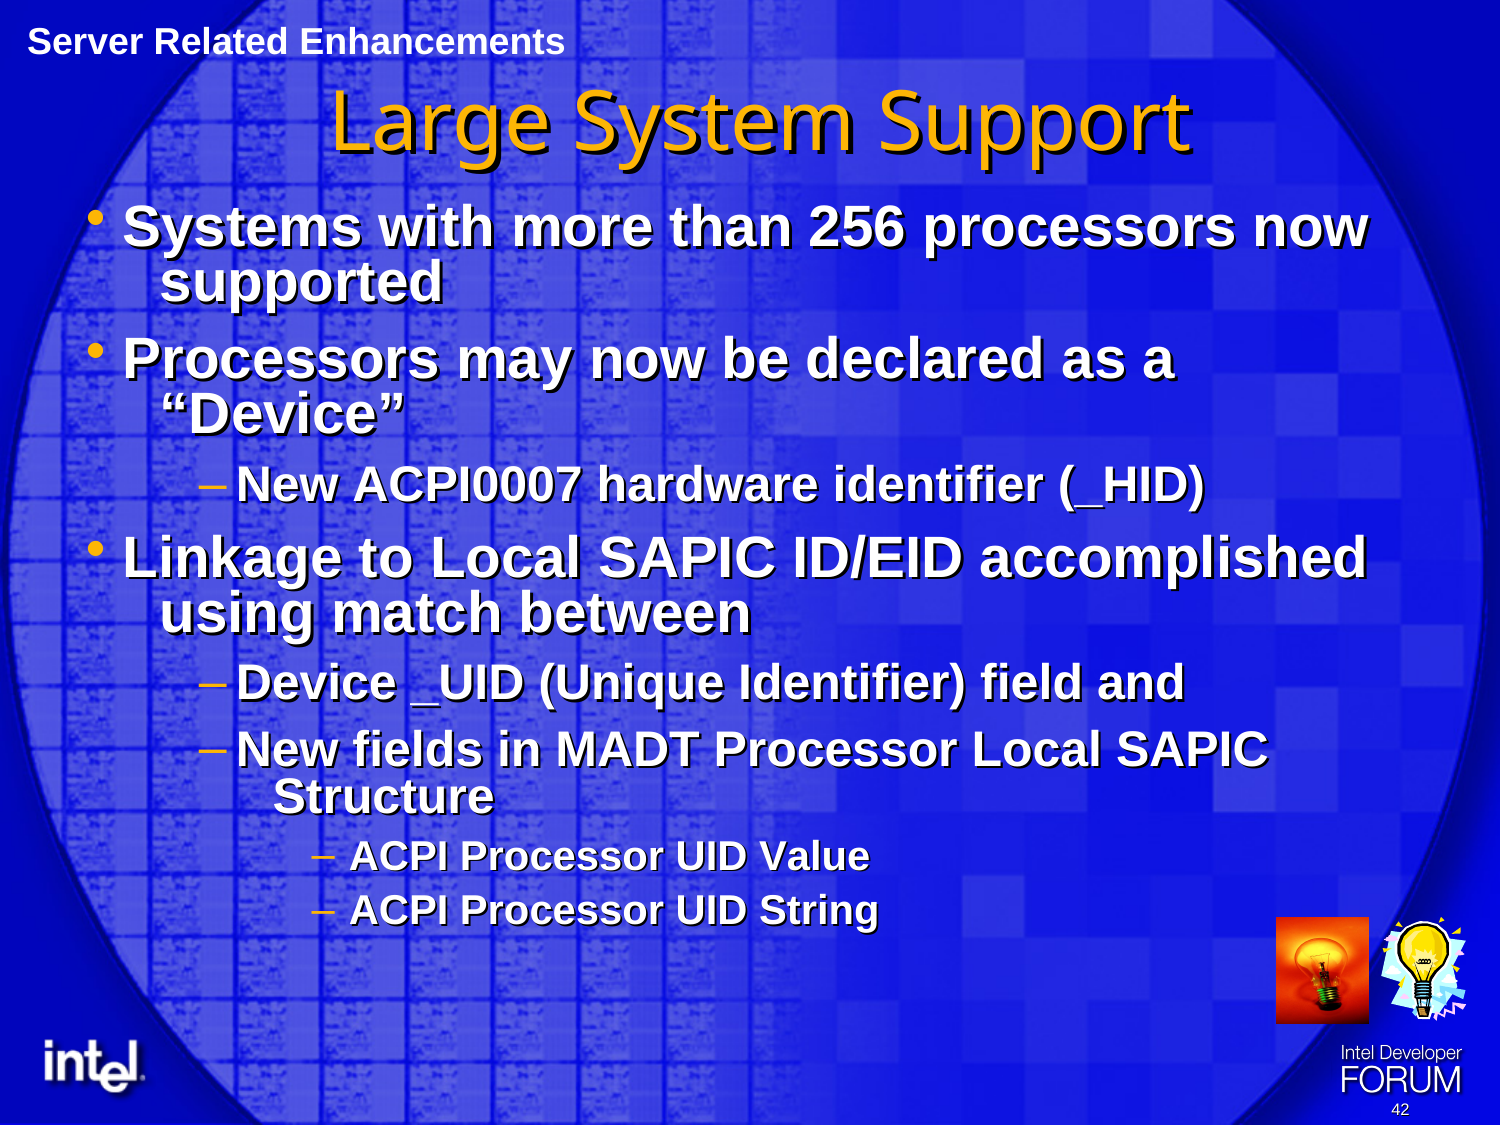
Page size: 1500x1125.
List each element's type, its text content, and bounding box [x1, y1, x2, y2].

picture [0, 0, 1500, 1125]
text_box Server Related Enhancements [12, 12, 585, 71]
